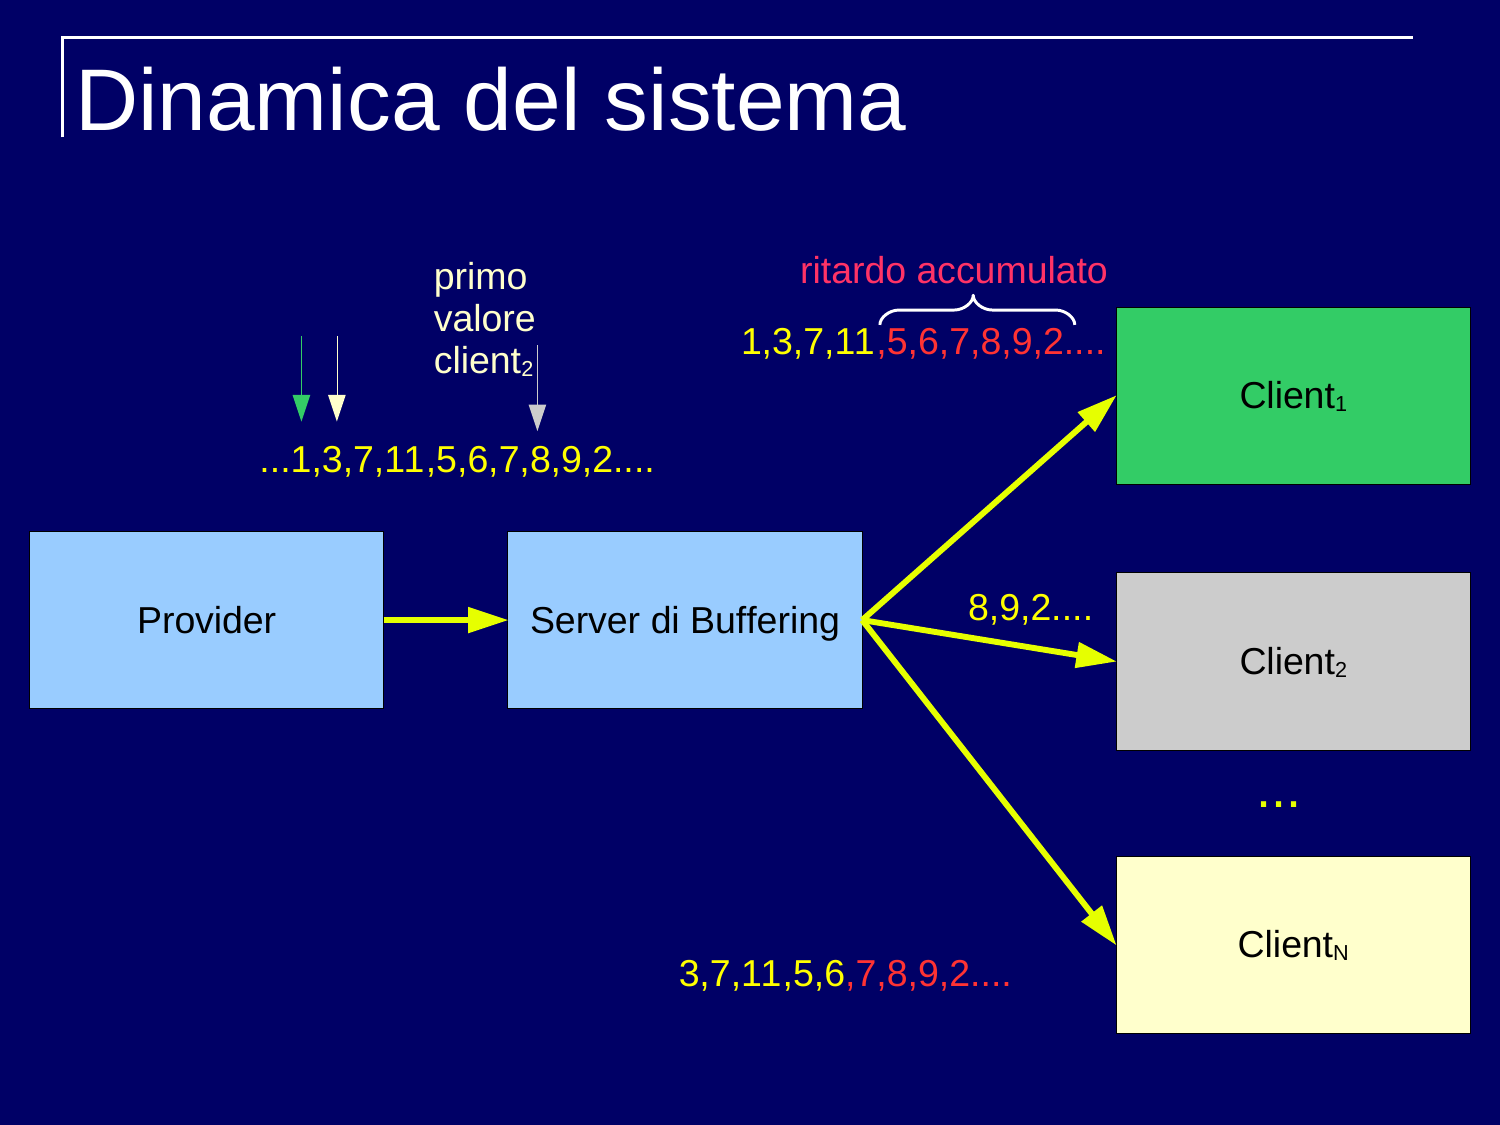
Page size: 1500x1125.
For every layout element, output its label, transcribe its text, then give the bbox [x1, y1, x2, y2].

text_box 8,9,2.... [953, 578, 1128, 638]
text_box Client2 [1116, 572, 1471, 751]
text_box 3,7,11,5,6,7,8,9,2.... [663, 944, 1093, 1004]
text_box ritardo accumulato [785, 242, 1152, 299]
text_box primo valore client2 [419, 248, 579, 402]
text_box ClientN [1116, 856, 1471, 1034]
text_box Client1 [1116, 307, 1471, 485]
text_box ...1,3,7,11,5,6,7,8,9,2.... [244, 431, 727, 491]
text_box 1,3,7,11,5,6,7,8,9,2.... [726, 312, 1123, 370]
text_box ... [1204, 751, 1353, 827]
text_box Provider [29, 531, 384, 709]
text_box Server di Buffering [507, 531, 863, 709]
title Dinamica del sistema [75, 51, 1426, 150]
